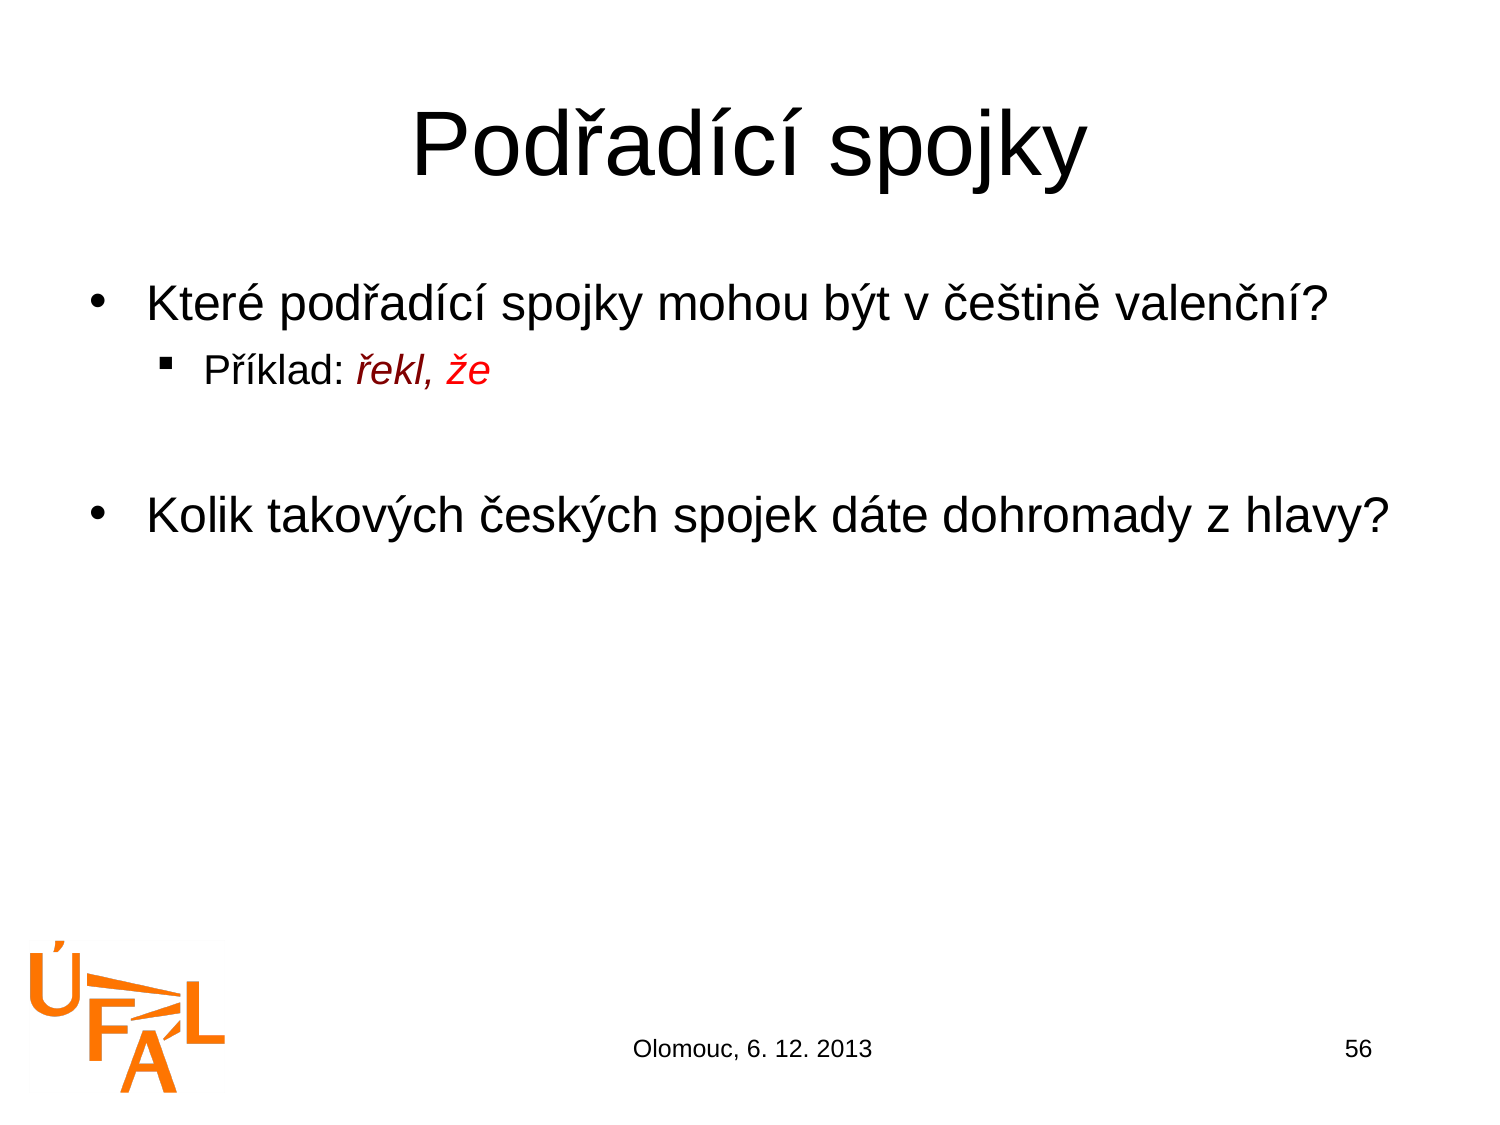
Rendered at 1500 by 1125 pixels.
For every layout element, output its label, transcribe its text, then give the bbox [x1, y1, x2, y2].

list Které podřadící spojky mohou být v češtině valenční? Příklad: řekl, že Kolik takových českých spojek dáte dohromady z hlavy? [75, 262, 1426, 932]
title Podřadící spojky [75, 14, 1426, 262]
picture [29, 940, 225, 1093]
